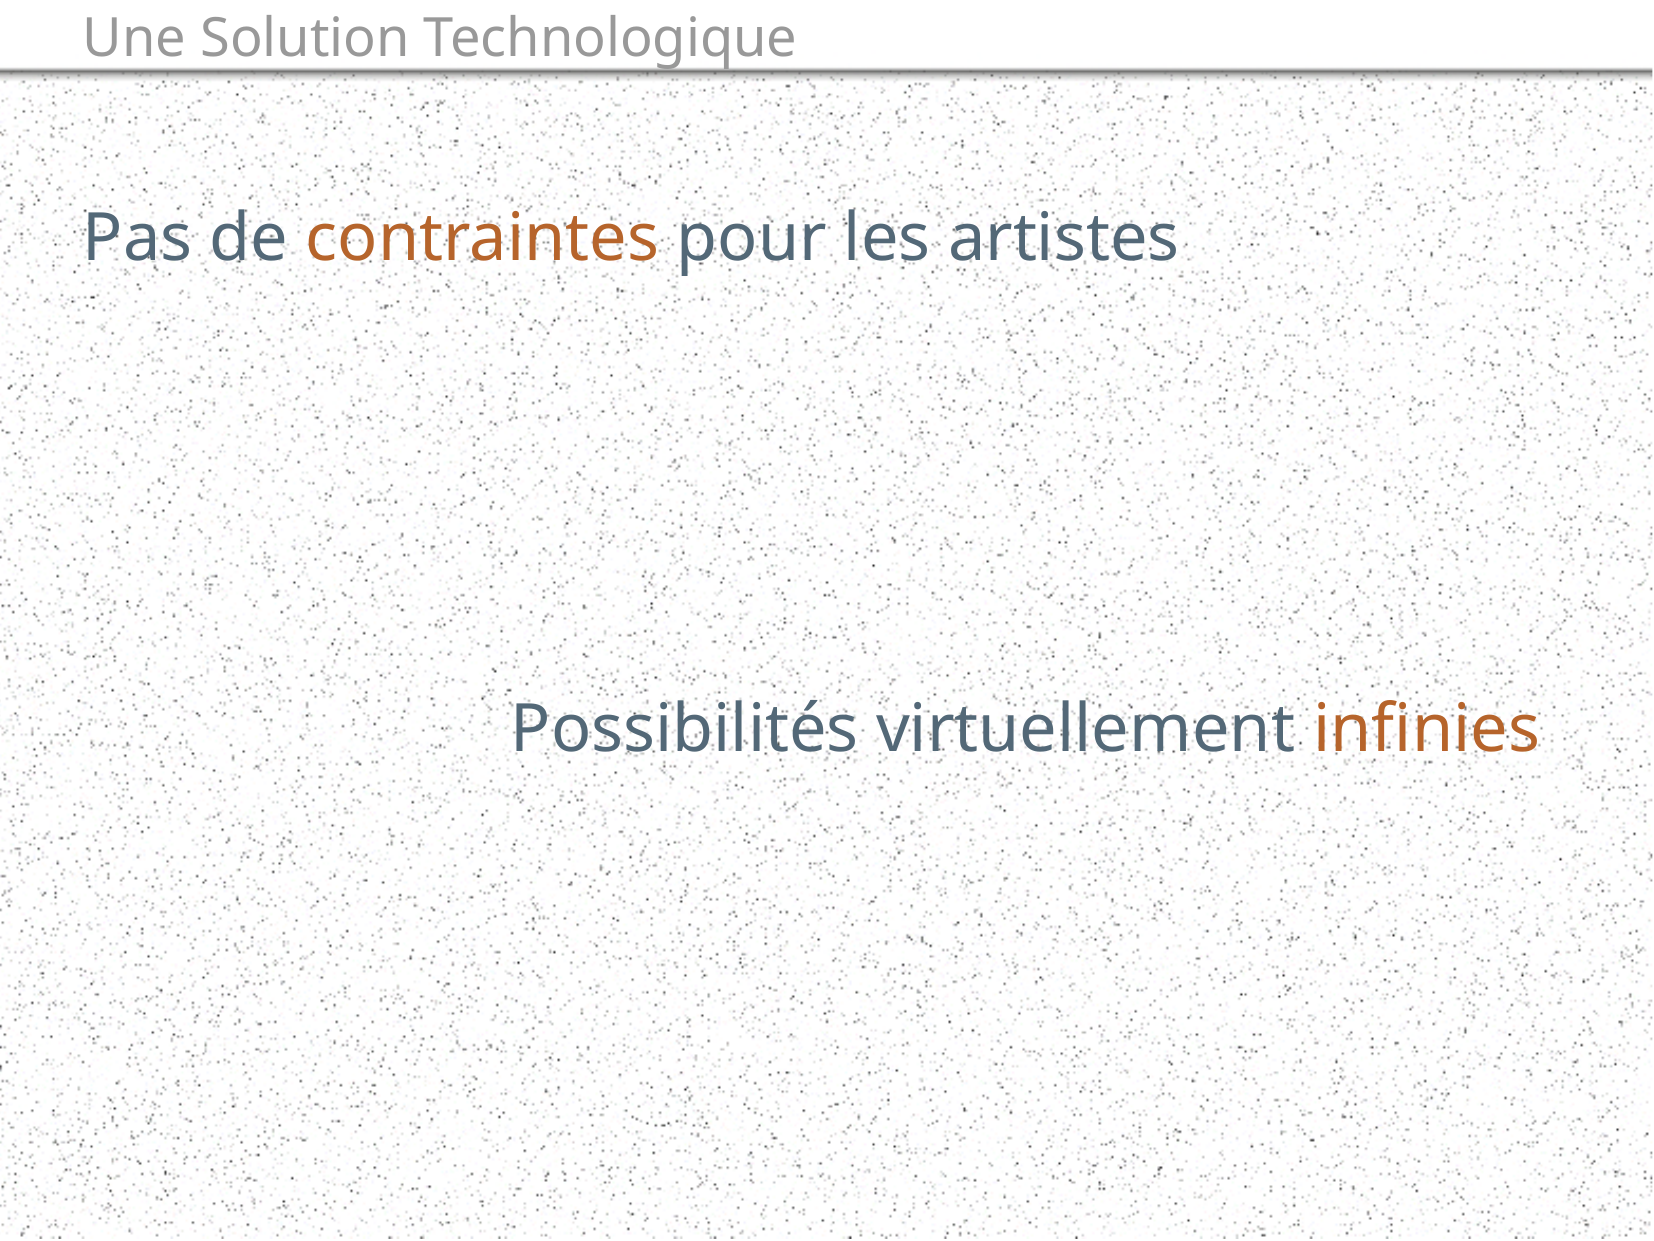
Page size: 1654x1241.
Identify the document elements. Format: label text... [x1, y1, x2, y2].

list Pas de contraintes pour les artistes [11, 188, 1252, 319]
title Une Solution Technologique [82, 0, 1524, 71]
picture [0, 0, 1653, 1239]
text_box Possibilités virtuellement infinies [460, 673, 1560, 769]
